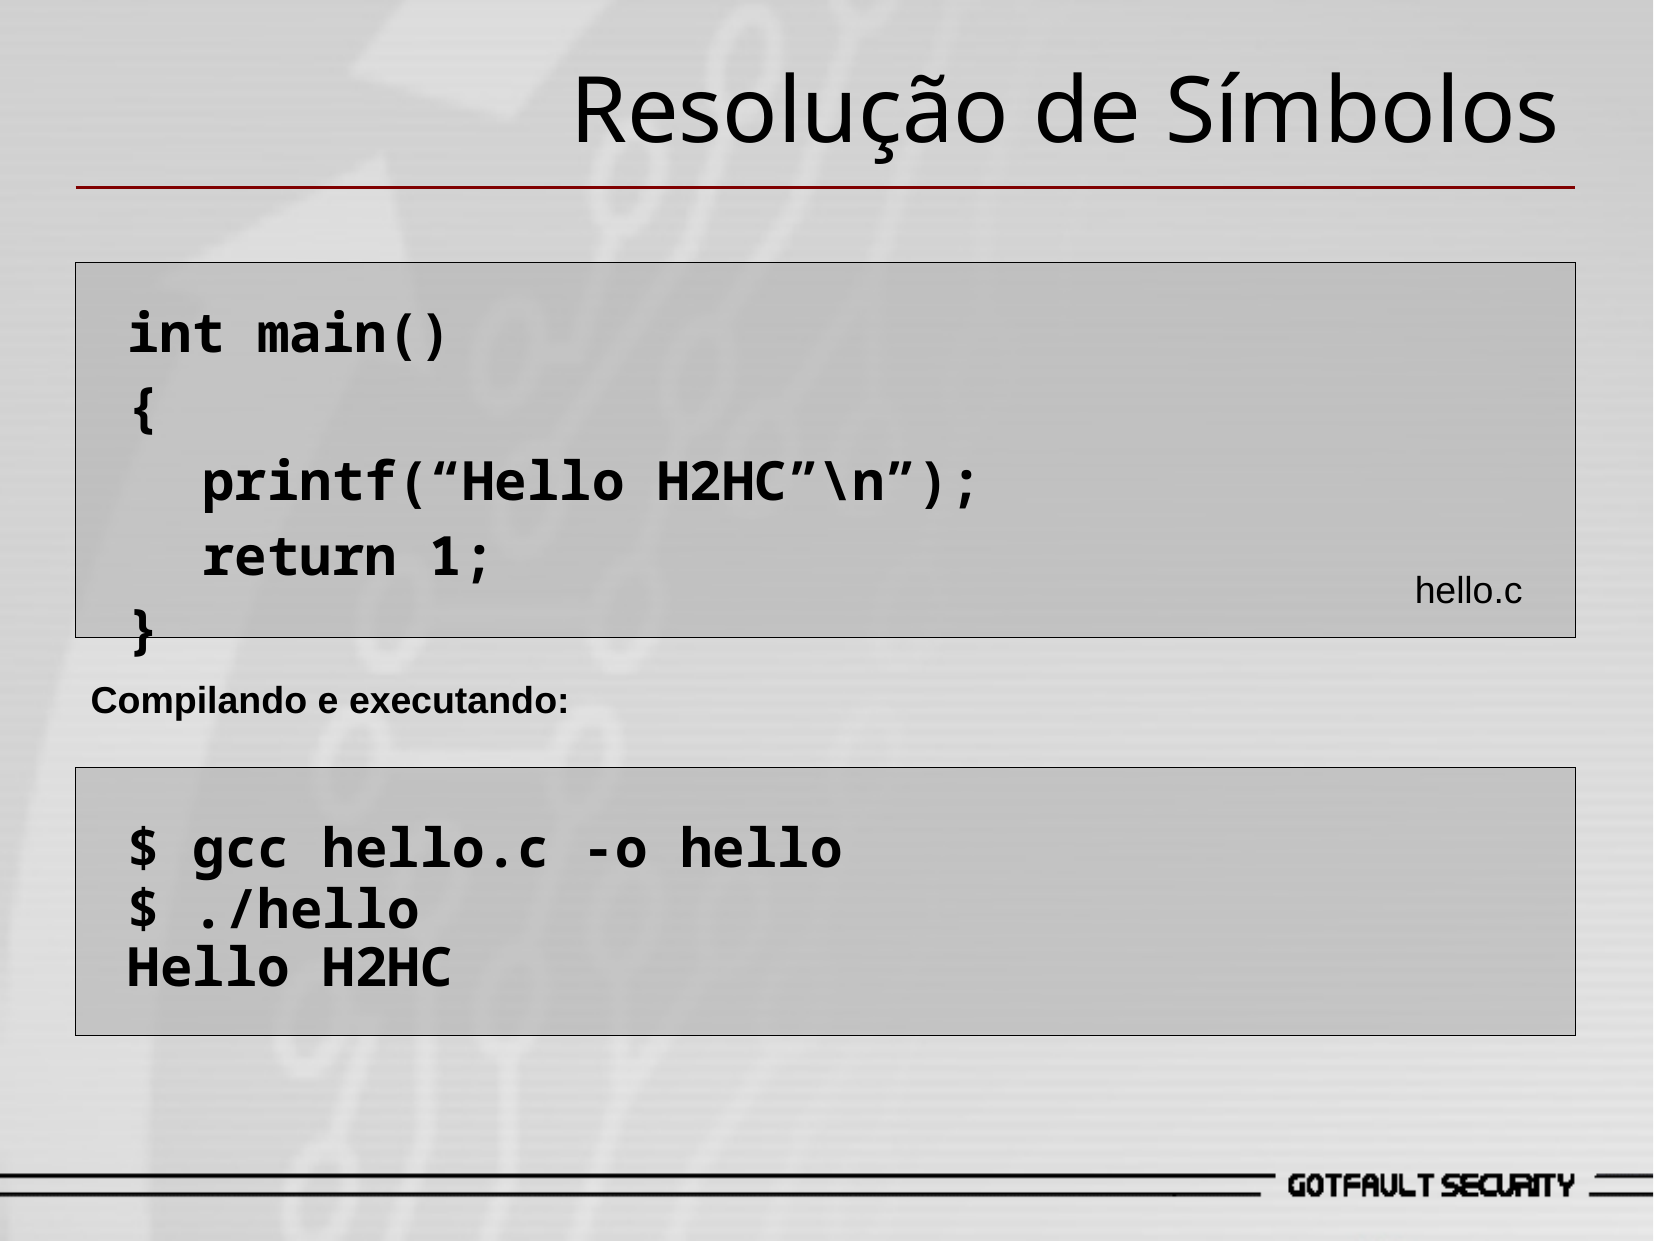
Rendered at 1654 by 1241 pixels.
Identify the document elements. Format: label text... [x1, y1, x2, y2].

text_box [75, 767, 1576, 1036]
text_box hello.c [1387, 562, 1538, 624]
text_box Hello H2HC [112, 920, 1163, 996]
text_box Resolução de Símbolos [75, 37, 1576, 196]
text_box $ ./hello [112, 863, 1163, 920]
text_box [75, 262, 1576, 638]
text_box int main() { printf(“Hello H2HC”\n”); return 1; } [112, 287, 1051, 601]
picture [0, 0, 1654, 1241]
text_box Compilando e executando: [75, 671, 586, 736]
text_box $ gcc hello.c -o hello [112, 802, 1163, 863]
